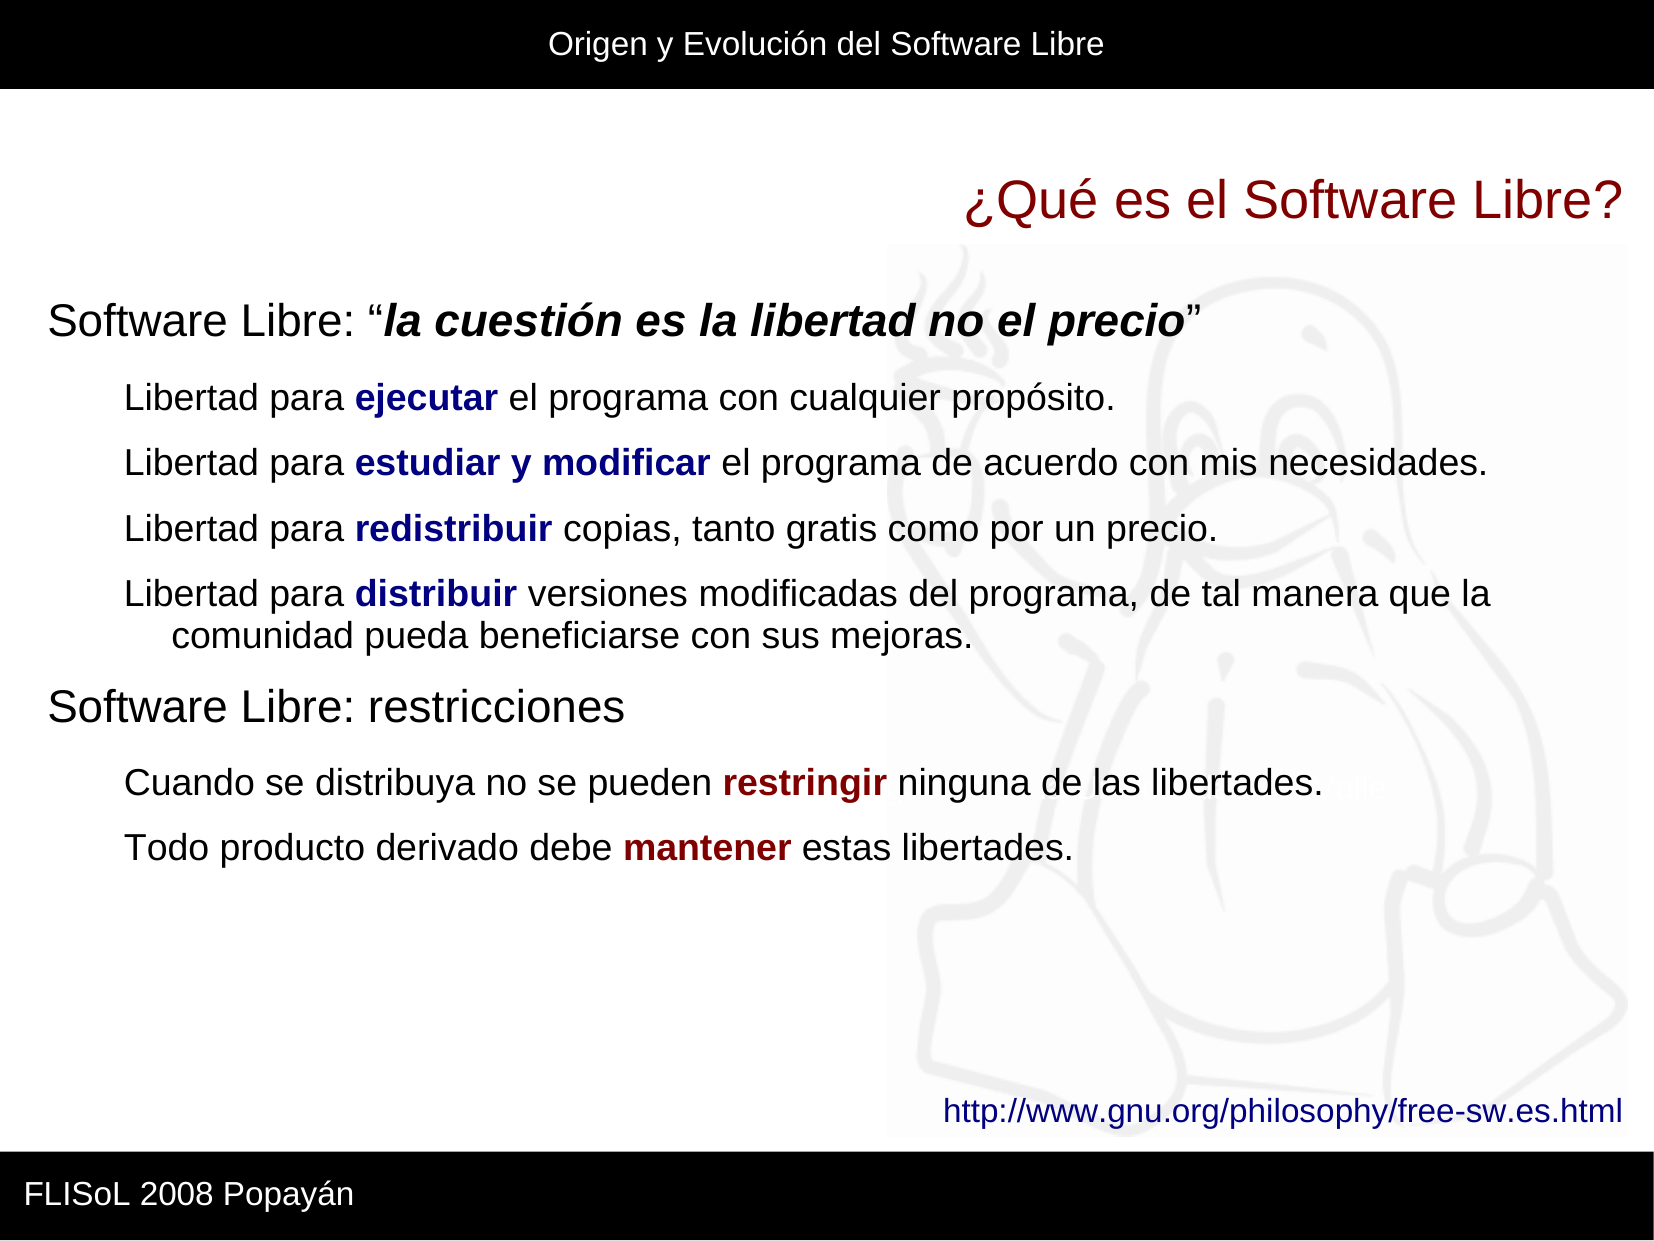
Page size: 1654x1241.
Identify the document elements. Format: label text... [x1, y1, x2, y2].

picture [887, 244, 1628, 1137]
title ¿Qué es el Software Libre? [147, 147, 1625, 252]
list Software Libre: “la cuestión es la libertad no el precio” Libertad para ejecutar el programa con cualquier propósito. Libertad para estudiar y modificar el programa de acuerdo con mis necesidades. Libertad para redistribuir copias, tanto gratis como por un precio. Libertad para distribuir versiones modificadas del programa, de tal manera que la comunidad pueda beneficiarse con sus mejoras. Software Libre: restricciones Cuando se distribuya no se pueden restringir ninguna de las libertades. Todo producto derivado debe mantener estas libertades. http://www.gnu.org/philosophy/free-sw.es.html [29, 295, 1625, 1132]
